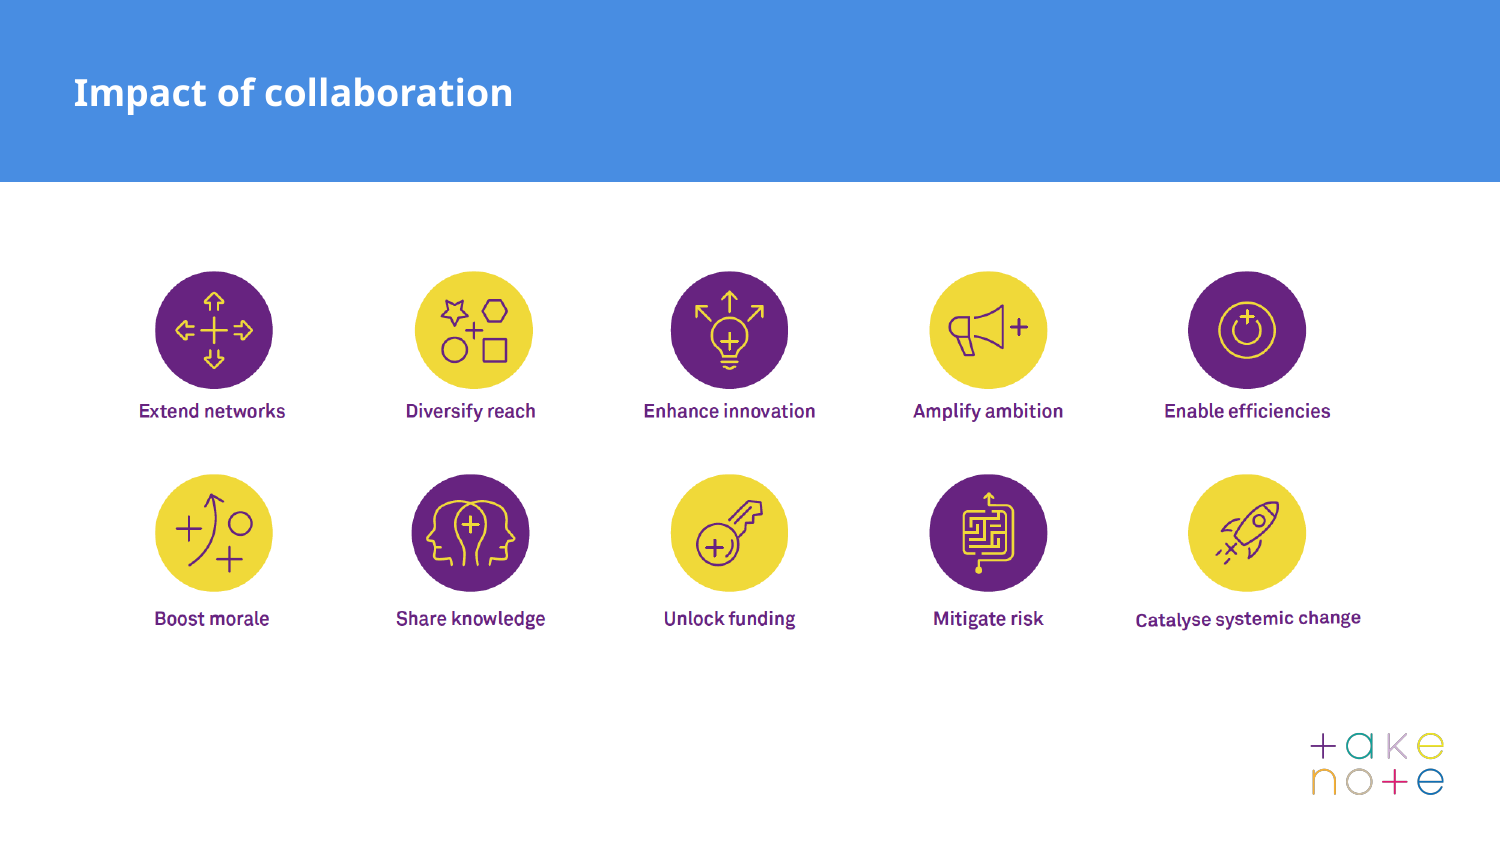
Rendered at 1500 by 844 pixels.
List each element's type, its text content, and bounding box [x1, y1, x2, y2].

picture [1285, 708, 1469, 821]
text_box Impact of collaboration [0, 0, 1500, 182]
picture [131, 268, 1369, 636]
